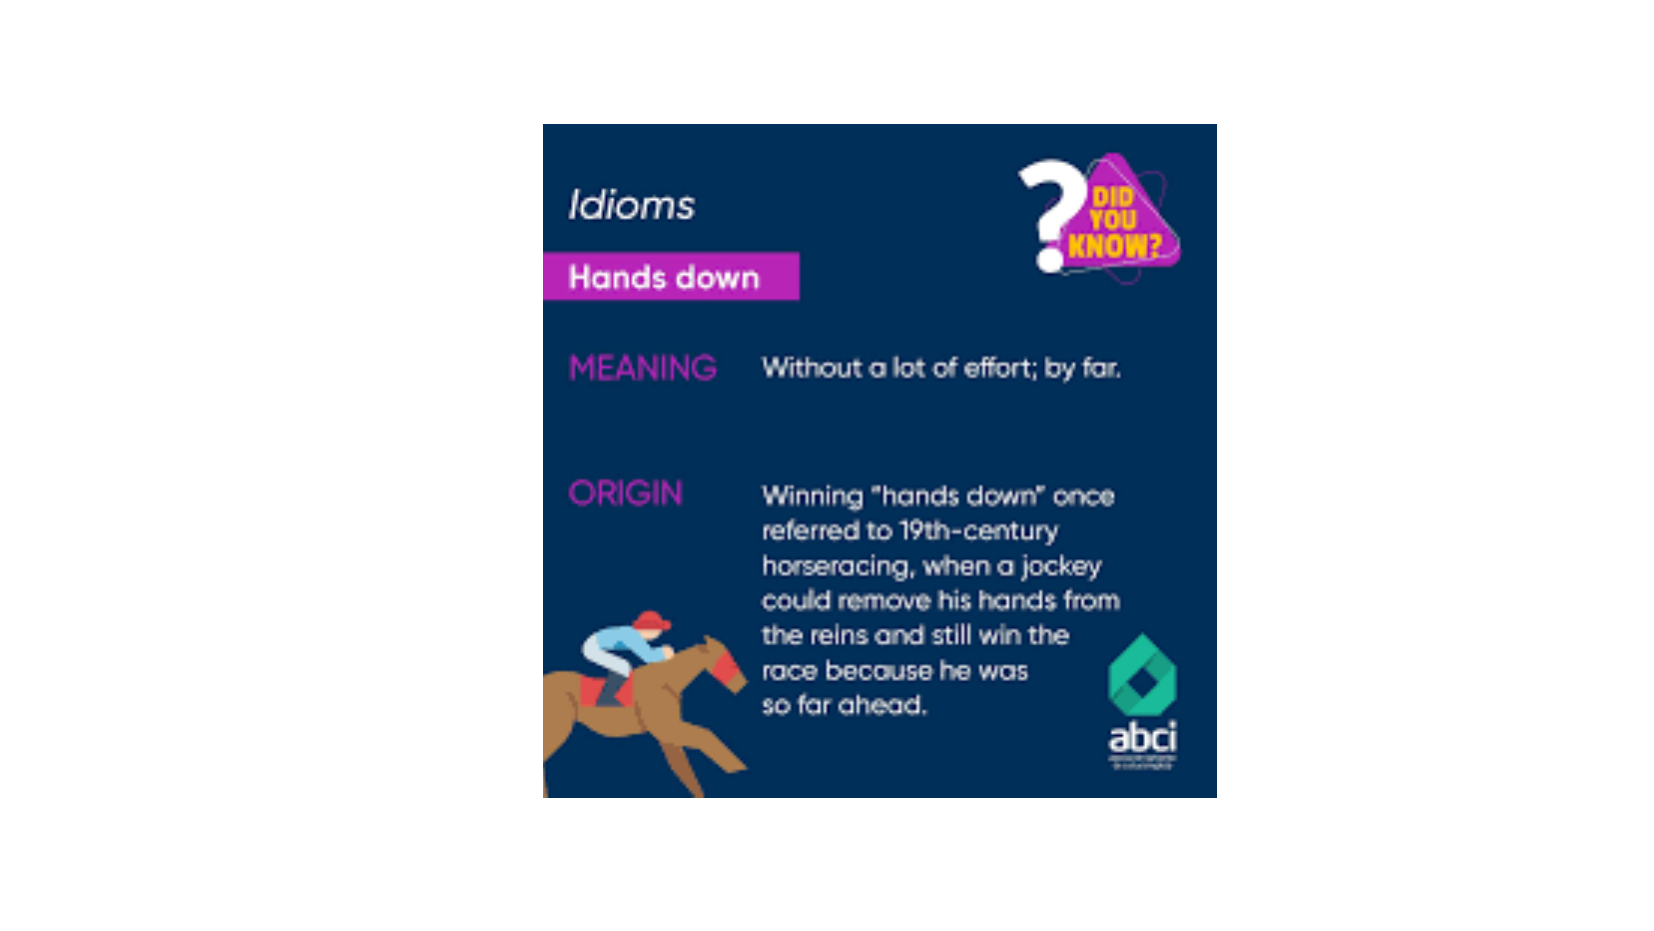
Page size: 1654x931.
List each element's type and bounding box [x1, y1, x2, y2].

picture [543, 124, 1217, 798]
